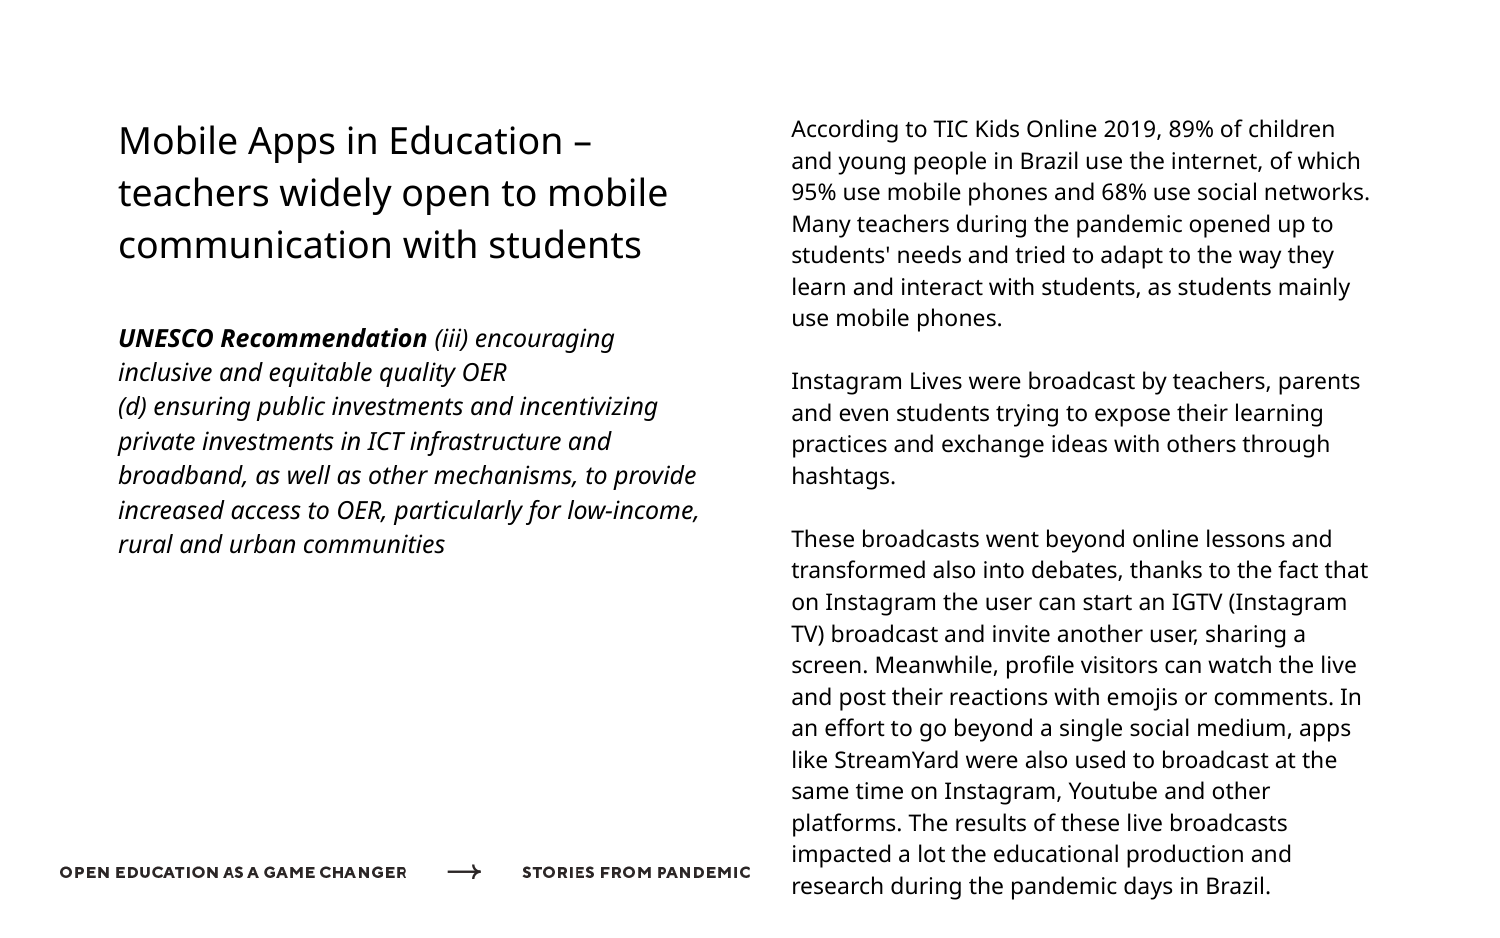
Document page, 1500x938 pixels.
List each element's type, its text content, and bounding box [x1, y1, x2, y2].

list Mobile Apps in Education – teachers widely open to mobile communication with students UNESCO Recommendation (iii) encouraging inclusive and equitable quality OER (d) ensuring public investments and incentivizing private investments in ICT infrastructure and broadband, as well as other mechanisms, to provide increased access to OER, particularly for low-income, rural and urban communities [118, 110, 709, 770]
picture [59, 799, 750, 879]
list According to TIC Kids Online 2019, 89% of children and young people in Brazil use the internet, of which 95% use mobile phones and 68% use social networks. Many teachers during the pandemic opened up to students' needs and tried to adapt to the way they learn and interact with students, as students mainly use mobile phones. Instagram Lives were broadcast by teachers, parents and even students trying to expose their learning practices and exchange ideas with others through hashtags. These broadcasts went beyond online lessons and transformed also into debates, thanks to the fact that on Instagram the user can start an IGTV (Instagram TV) broadcast and invite another user, sharing a screen. Meanwhile, profile visitors can watch the live and post their reactions with emojis or comments. In an effort to go beyond a single social medium, apps like StreamYard were also used to broadcast at the same time on Instagram, Youtube and other platforms. The results of these live broadcasts impacted a lot the educational production and research during the pandemic days in Brazil. [791, 110, 1382, 770]
